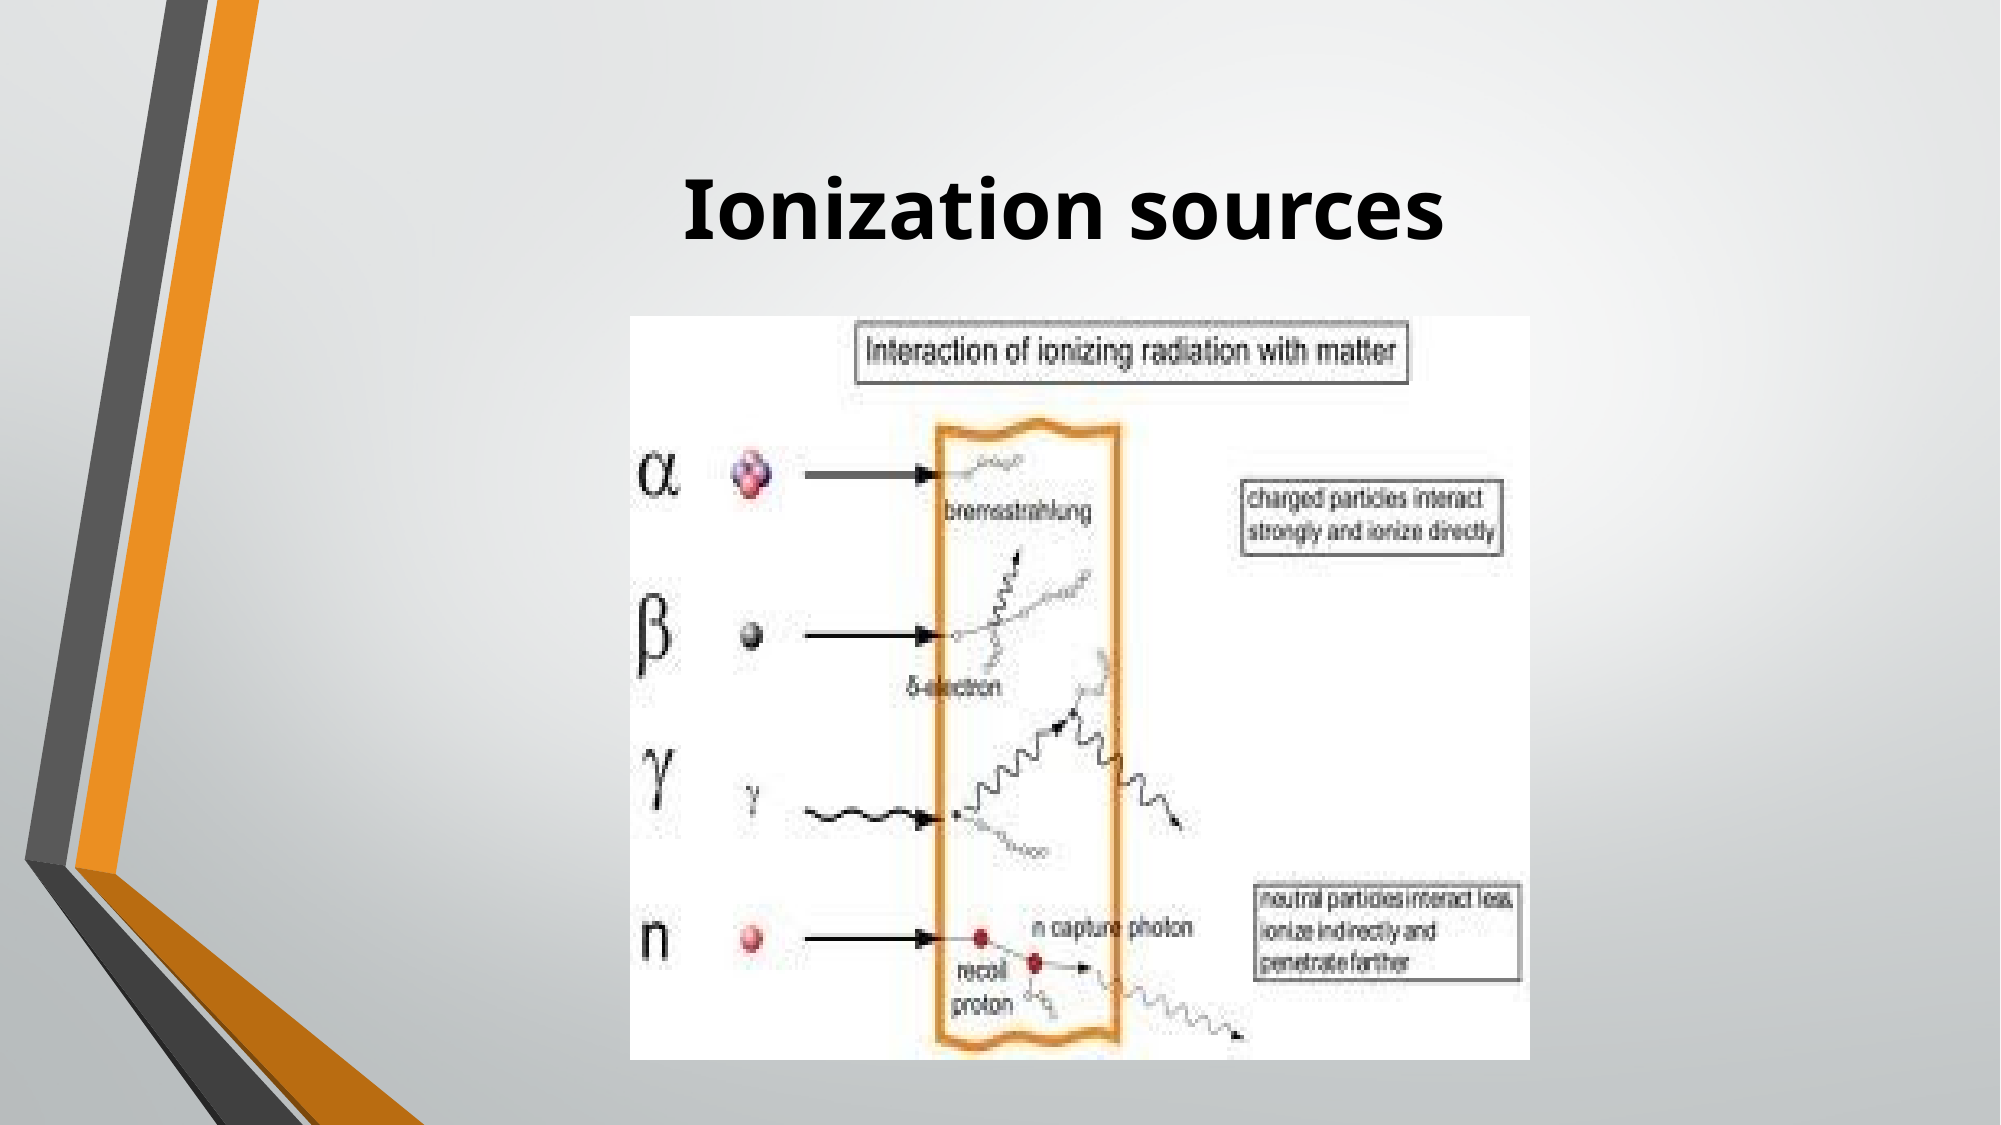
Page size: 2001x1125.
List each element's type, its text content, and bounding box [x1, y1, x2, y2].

title Ionization sources [243, 112, 1887, 400]
picture [630, 316, 1530, 1060]
